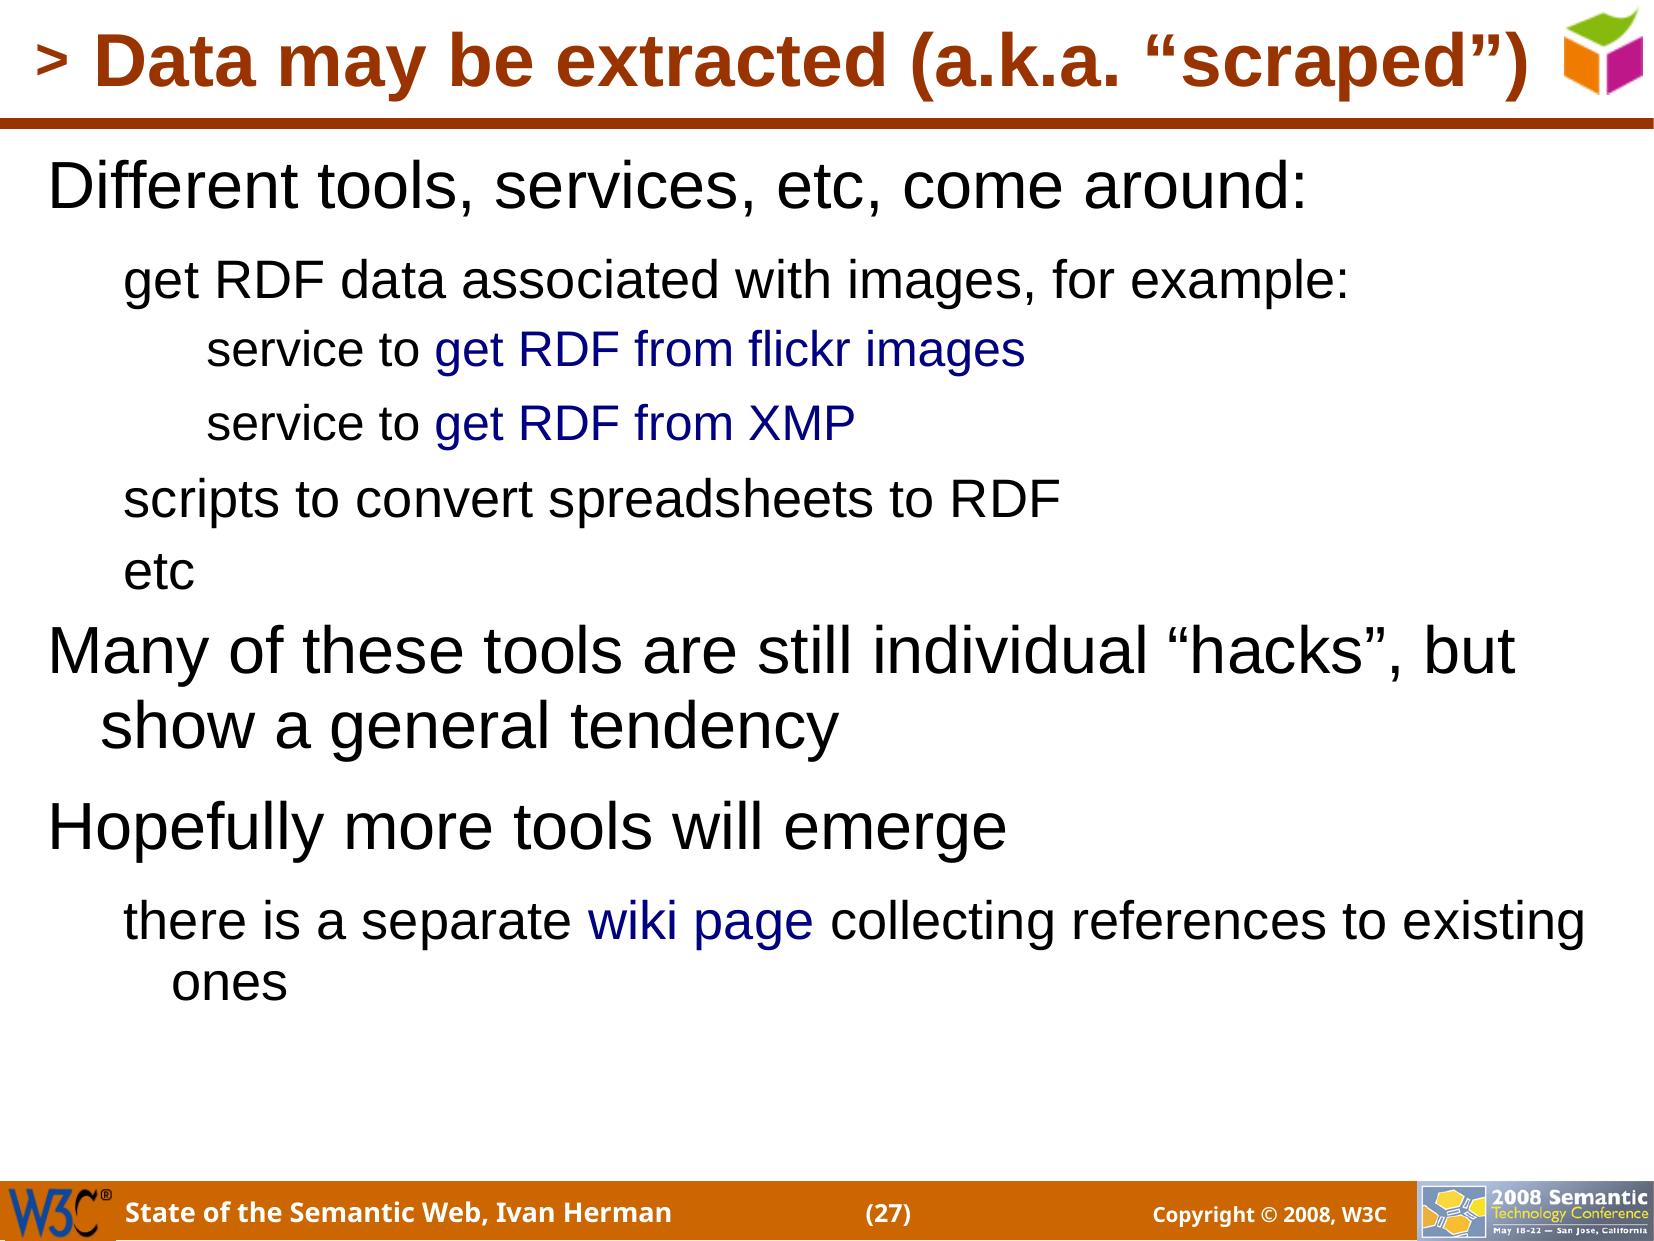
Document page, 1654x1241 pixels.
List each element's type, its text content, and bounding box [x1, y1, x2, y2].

picture [1417, 1181, 1654, 1241]
picture [5, 1186, 116, 1241]
list Different tools, services, etc, come around: get RDF data associated with images, for example: service to get RDF from flickr images service to get RDF from XMP scripts to convert spreadsheets to RDF etc Many of these tools are still individual “hacks”, but show a general tendency Hopefully more tools will emerge there is a separate wiki page collecting references to existing ones [29, 147, 1624, 1119]
title Data may be extracted (a.k.a. “scraped”) [93, 0, 1565, 119]
picture [1565, 5, 1643, 95]
